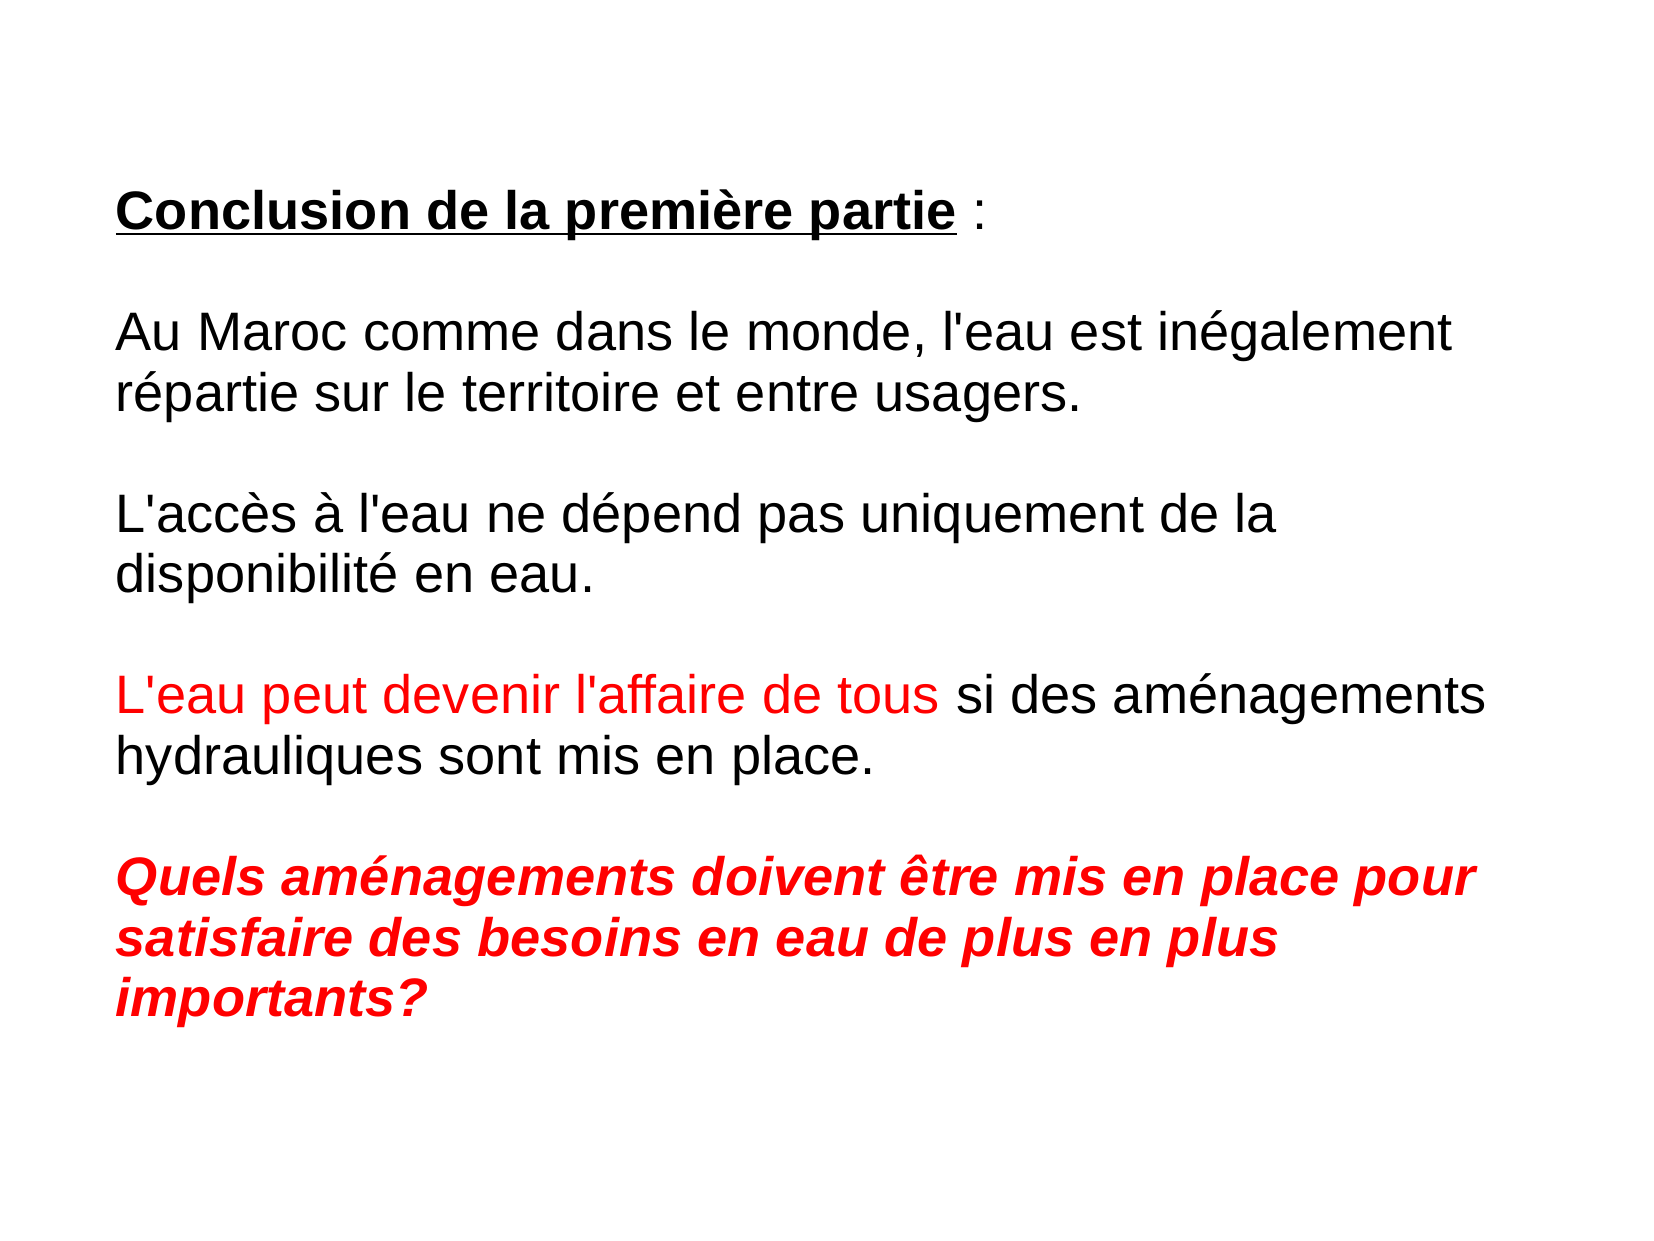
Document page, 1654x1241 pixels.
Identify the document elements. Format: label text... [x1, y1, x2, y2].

text_box Conclusion de la première partie : Au Maroc comme dans le monde, l'eau est inégalement répartie sur le territoire et entre usagers. L'accès à l'eau ne dépend pas uniquement de la disponibilité en eau. L'eau peut devenir l'affaire de tous si des aménagements hydrauliques sont mis en place. Quels aménagements doivent être mis en place pour satisfaire des besoins en eau de plus en plus importants? [100, 173, 1565, 1041]
